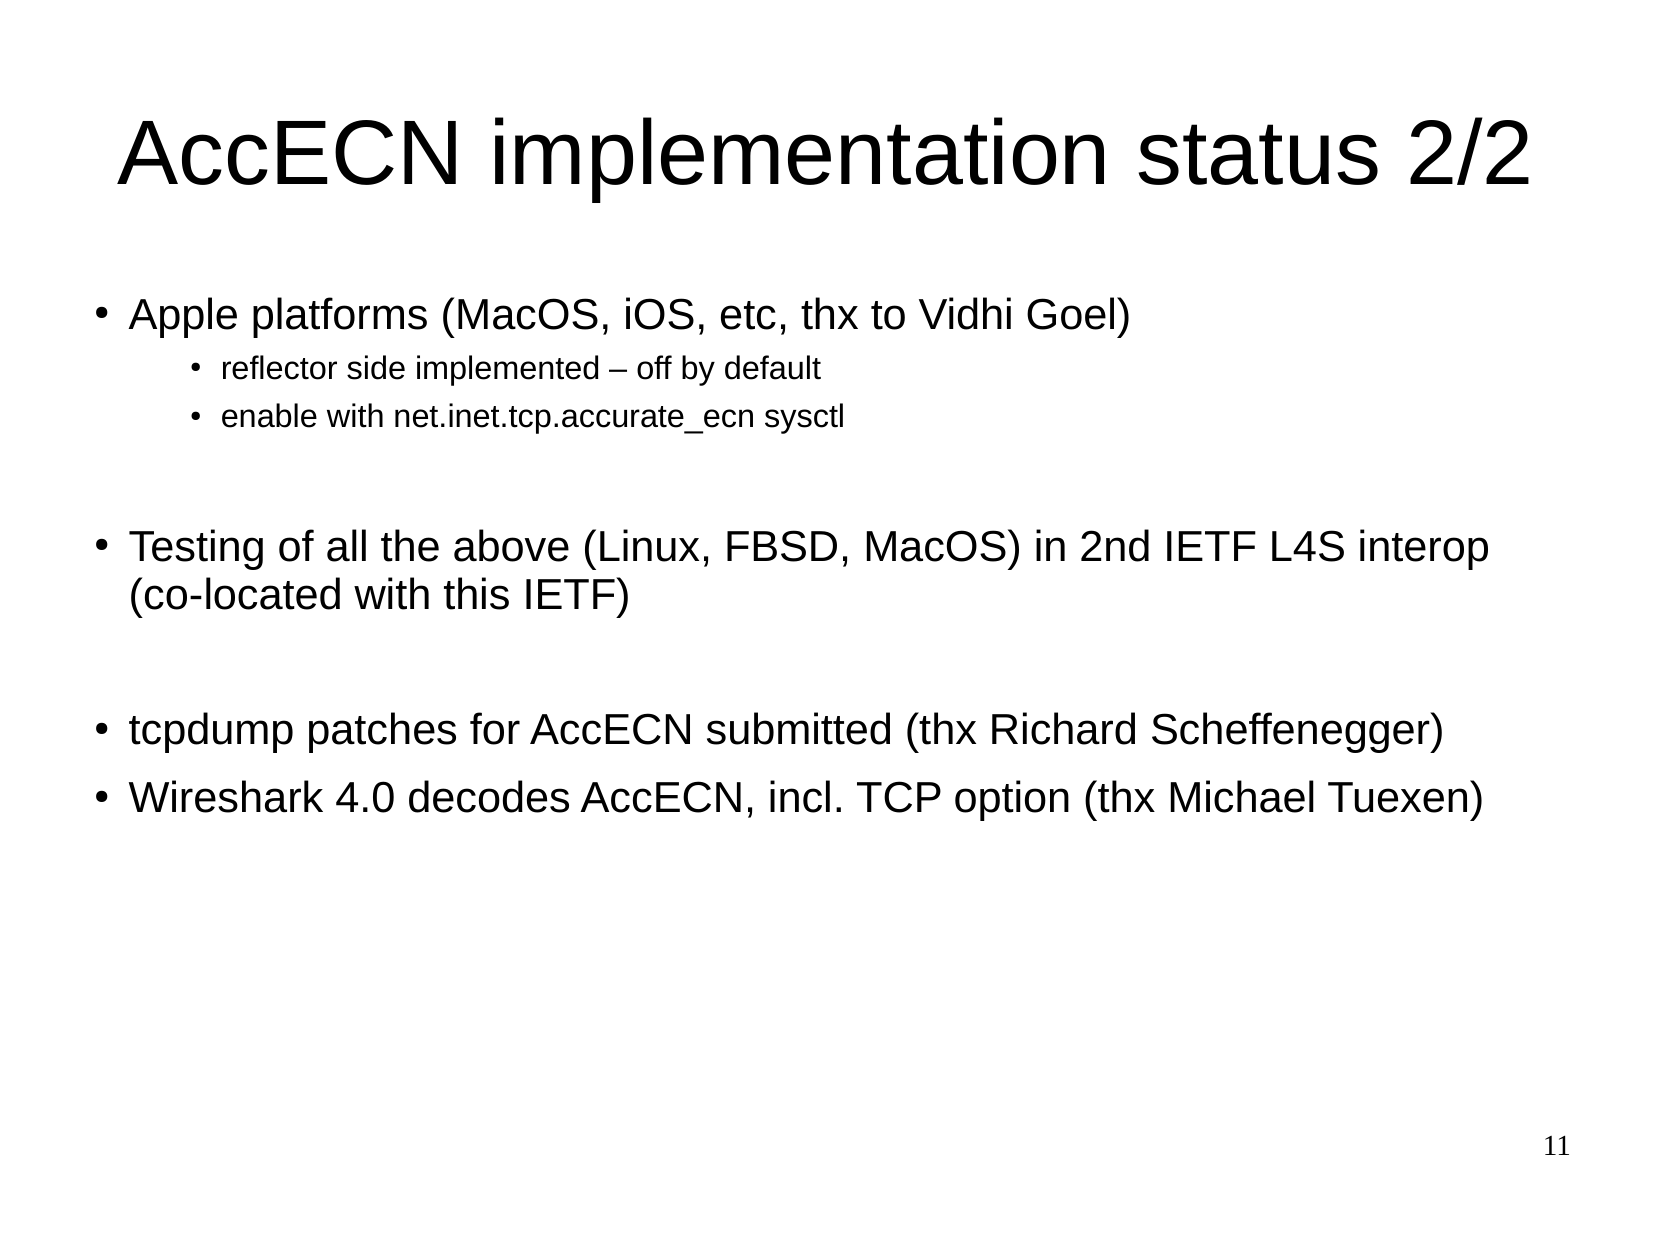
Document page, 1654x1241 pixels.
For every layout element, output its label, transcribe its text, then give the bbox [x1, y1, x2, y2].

list Apple platforms (MacOS, iOS, etc, thx to Vidhi Goel) reflector side implemented – off by default enable with net.inet.tcp.accurate_ecn sysctl Testing of all the above (Linux, FBSD, MacOS) in 2nd IETF L4S interop (co-located with this IETF) tcpdump patches for AccECN submitted (thx Richard Scheffenegger) Wireshark 4.0 decodes AccECN, incl. TCP option (thx Michael Tuexen) [82, 290, 1571, 835]
title AccECN implementation status 2/2 [82, 49, 1571, 257]
